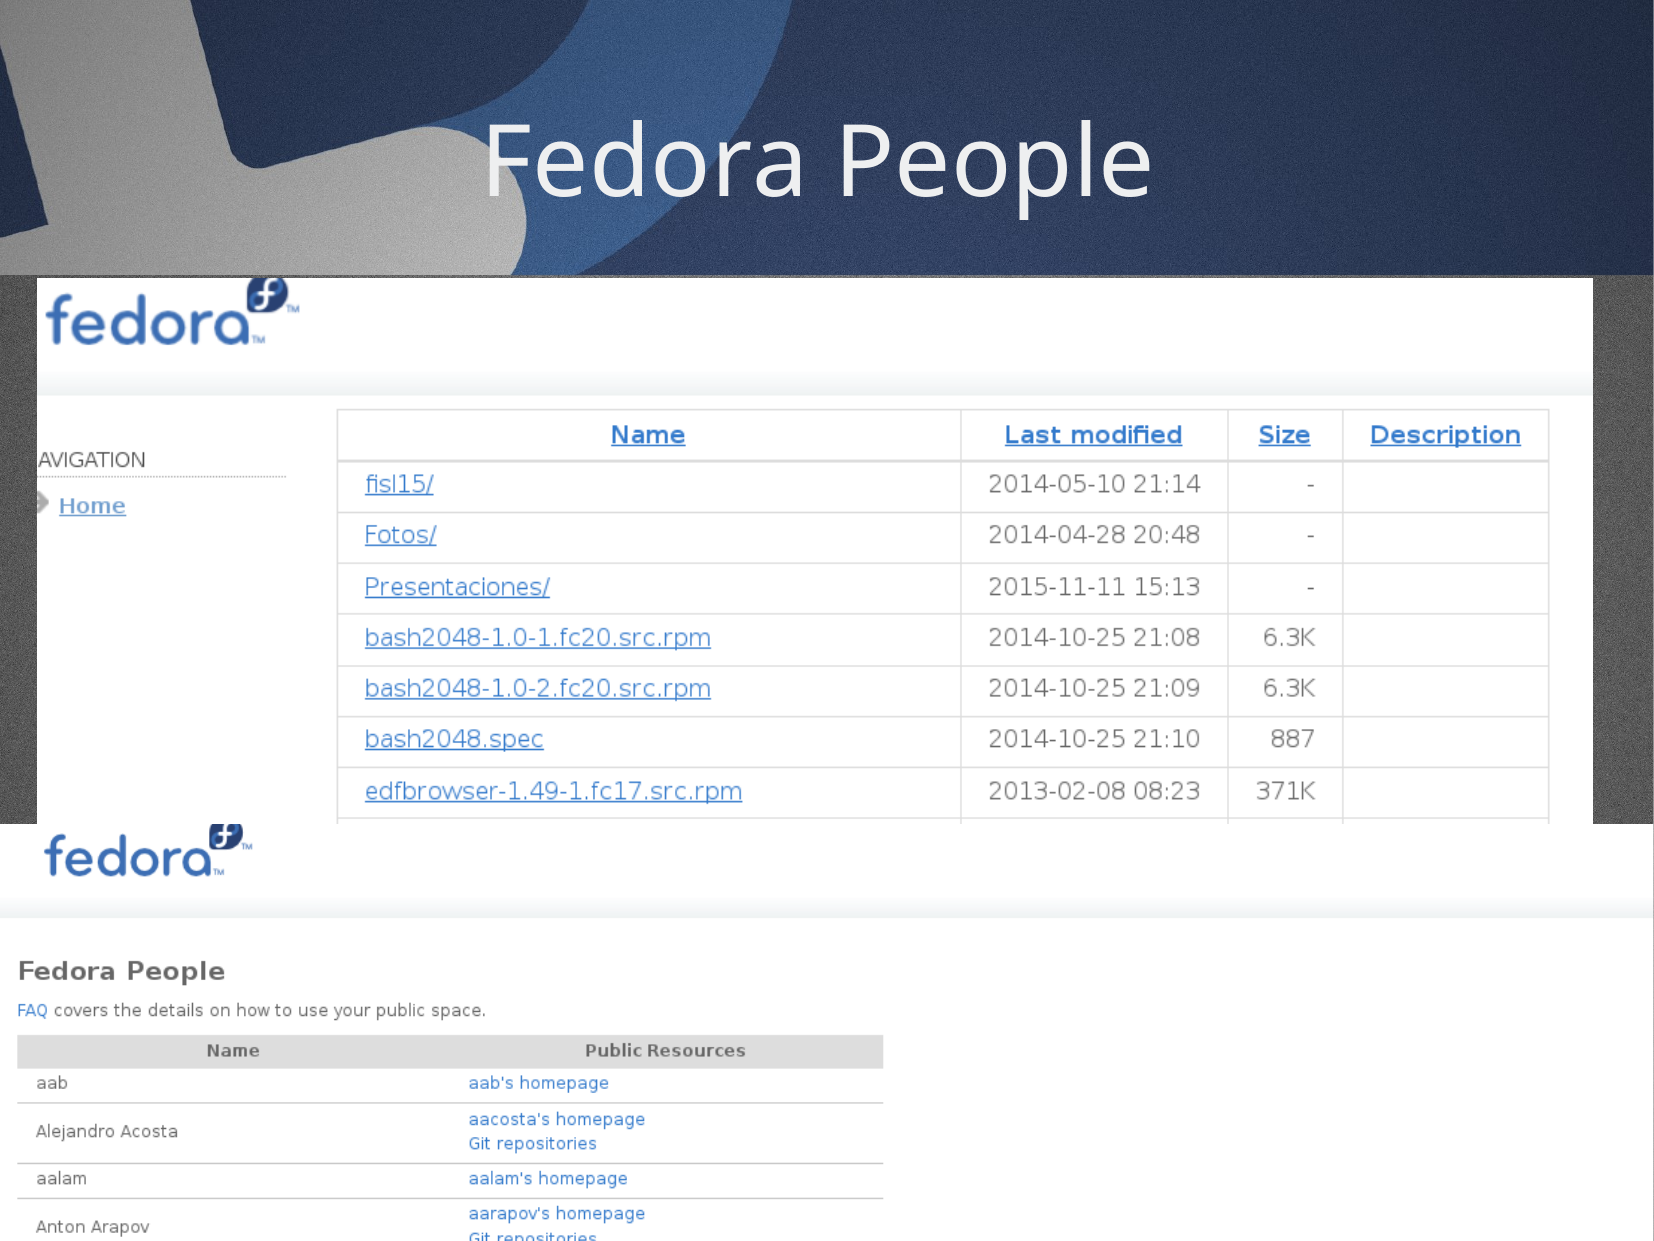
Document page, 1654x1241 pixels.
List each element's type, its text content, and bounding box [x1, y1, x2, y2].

text_box Fedora People [60, 58, 1577, 266]
picture [0, 0, 1654, 1241]
